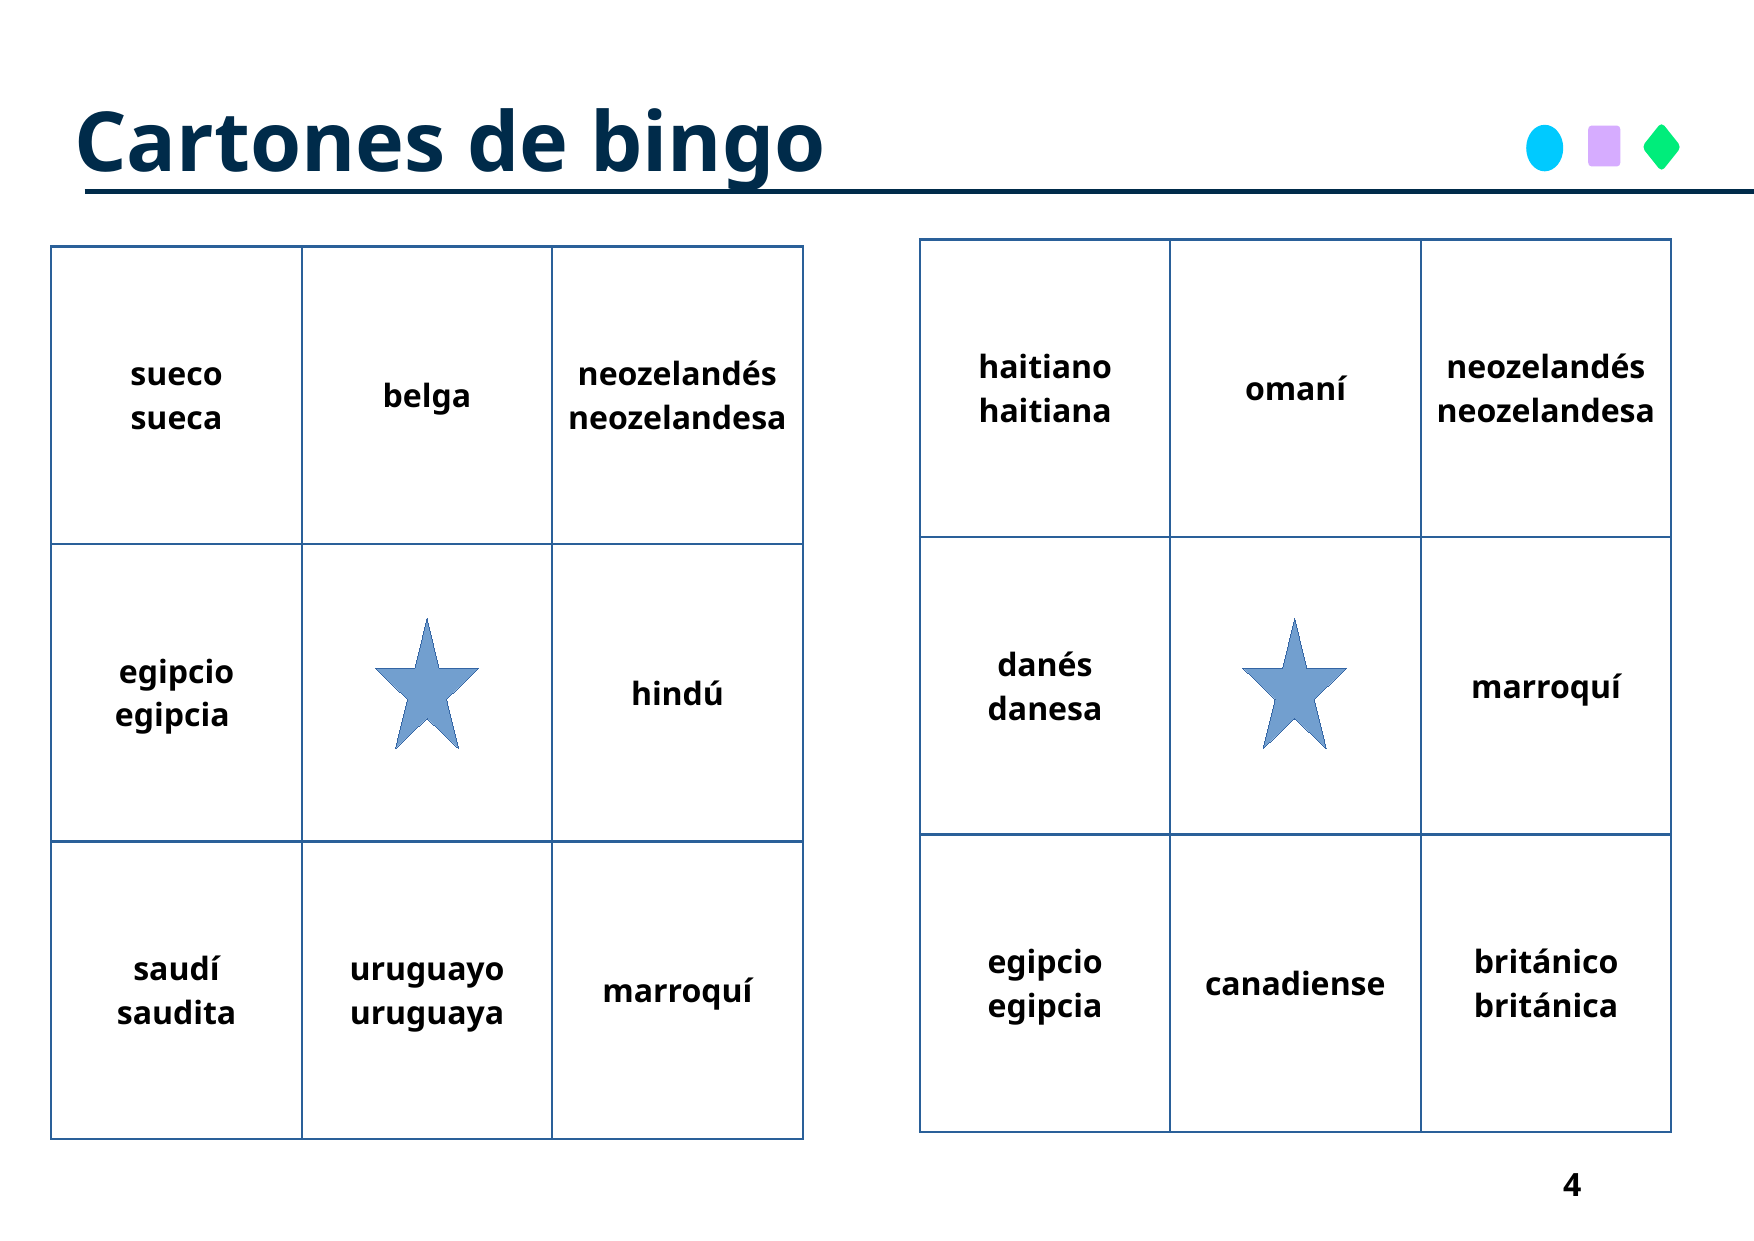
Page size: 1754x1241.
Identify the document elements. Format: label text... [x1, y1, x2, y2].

table_header neozelandés neozelandesa [553, 248, 802, 543]
table_cell saudí saudita [52, 843, 301, 1138]
table_cell [1171, 538, 1420, 833]
table_cell hindú [553, 545, 802, 840]
table_cell británico británica [1422, 836, 1670, 1131]
table_cell uruguayo uruguaya [303, 843, 551, 1138]
table_cell [303, 545, 551, 840]
table_header haitiano haitiana [921, 241, 1169, 536]
table_cell marroquí [1422, 538, 1670, 833]
table_cell egipcio egipcia [921, 836, 1169, 1131]
table_header belga [303, 248, 551, 543]
title Cartones de bingo [74, 32, 1404, 196]
table_header neozelandés neozelandesa [1422, 241, 1670, 536]
table_cell marroquí [553, 843, 802, 1138]
table_header omaní [1171, 241, 1420, 536]
table_header sueco sueca [52, 248, 301, 543]
table_cell egipcio egipcia [52, 545, 301, 840]
table_cell canadiense [1171, 836, 1420, 1131]
text_box [375, 618, 479, 749]
text_box [1242, 618, 1347, 749]
table_cell danés danesa [921, 538, 1169, 833]
